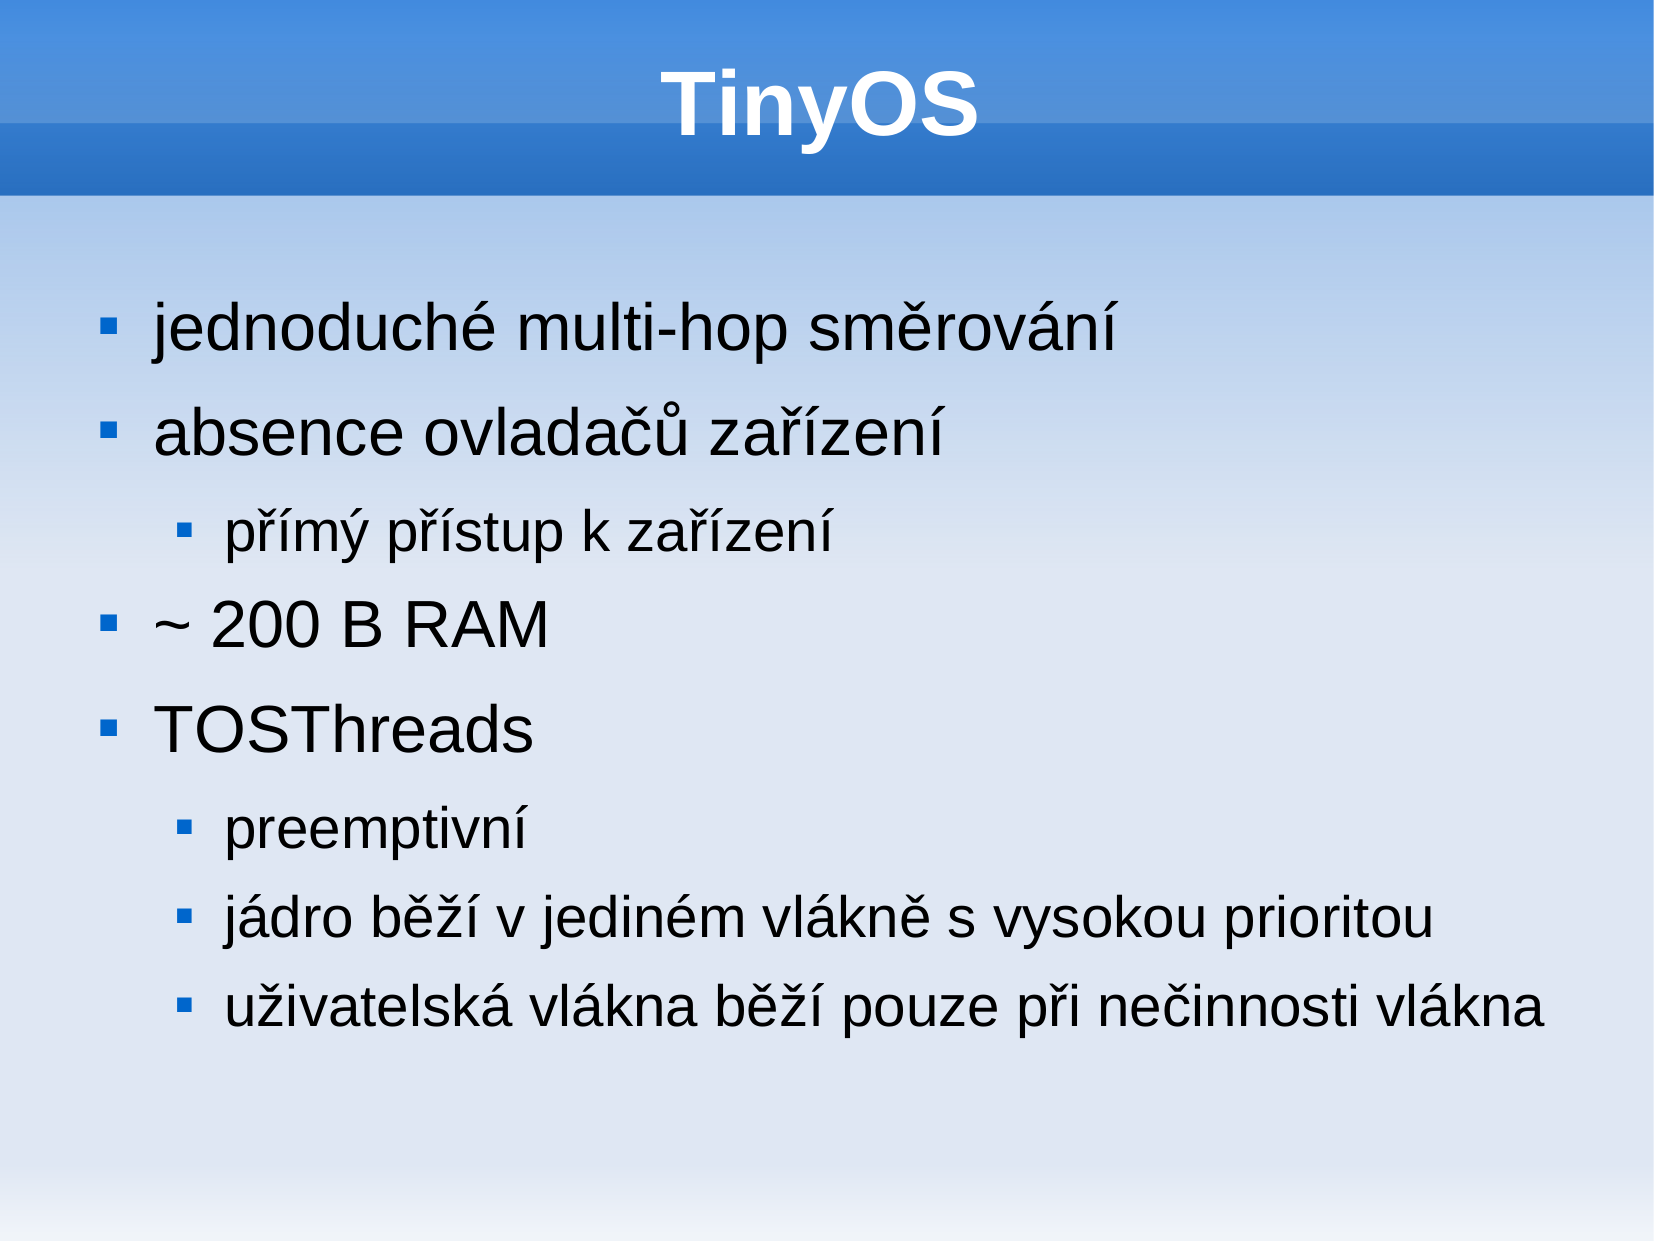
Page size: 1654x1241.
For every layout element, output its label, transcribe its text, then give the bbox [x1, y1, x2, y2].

list jednoduché multi-hop směrování absence ovladačů zařízení přímý přístup k zařízení ~ 200 B RAM TOSThreads preemptivní jádro běží v jediném vlákně s vysokou prioritou uživatelská vlákna běží pouze při nečinnosti vlákna [82, 290, 1571, 1109]
picture [0, 0, 1654, 1241]
title TinyOS [76, 0, 1565, 208]
